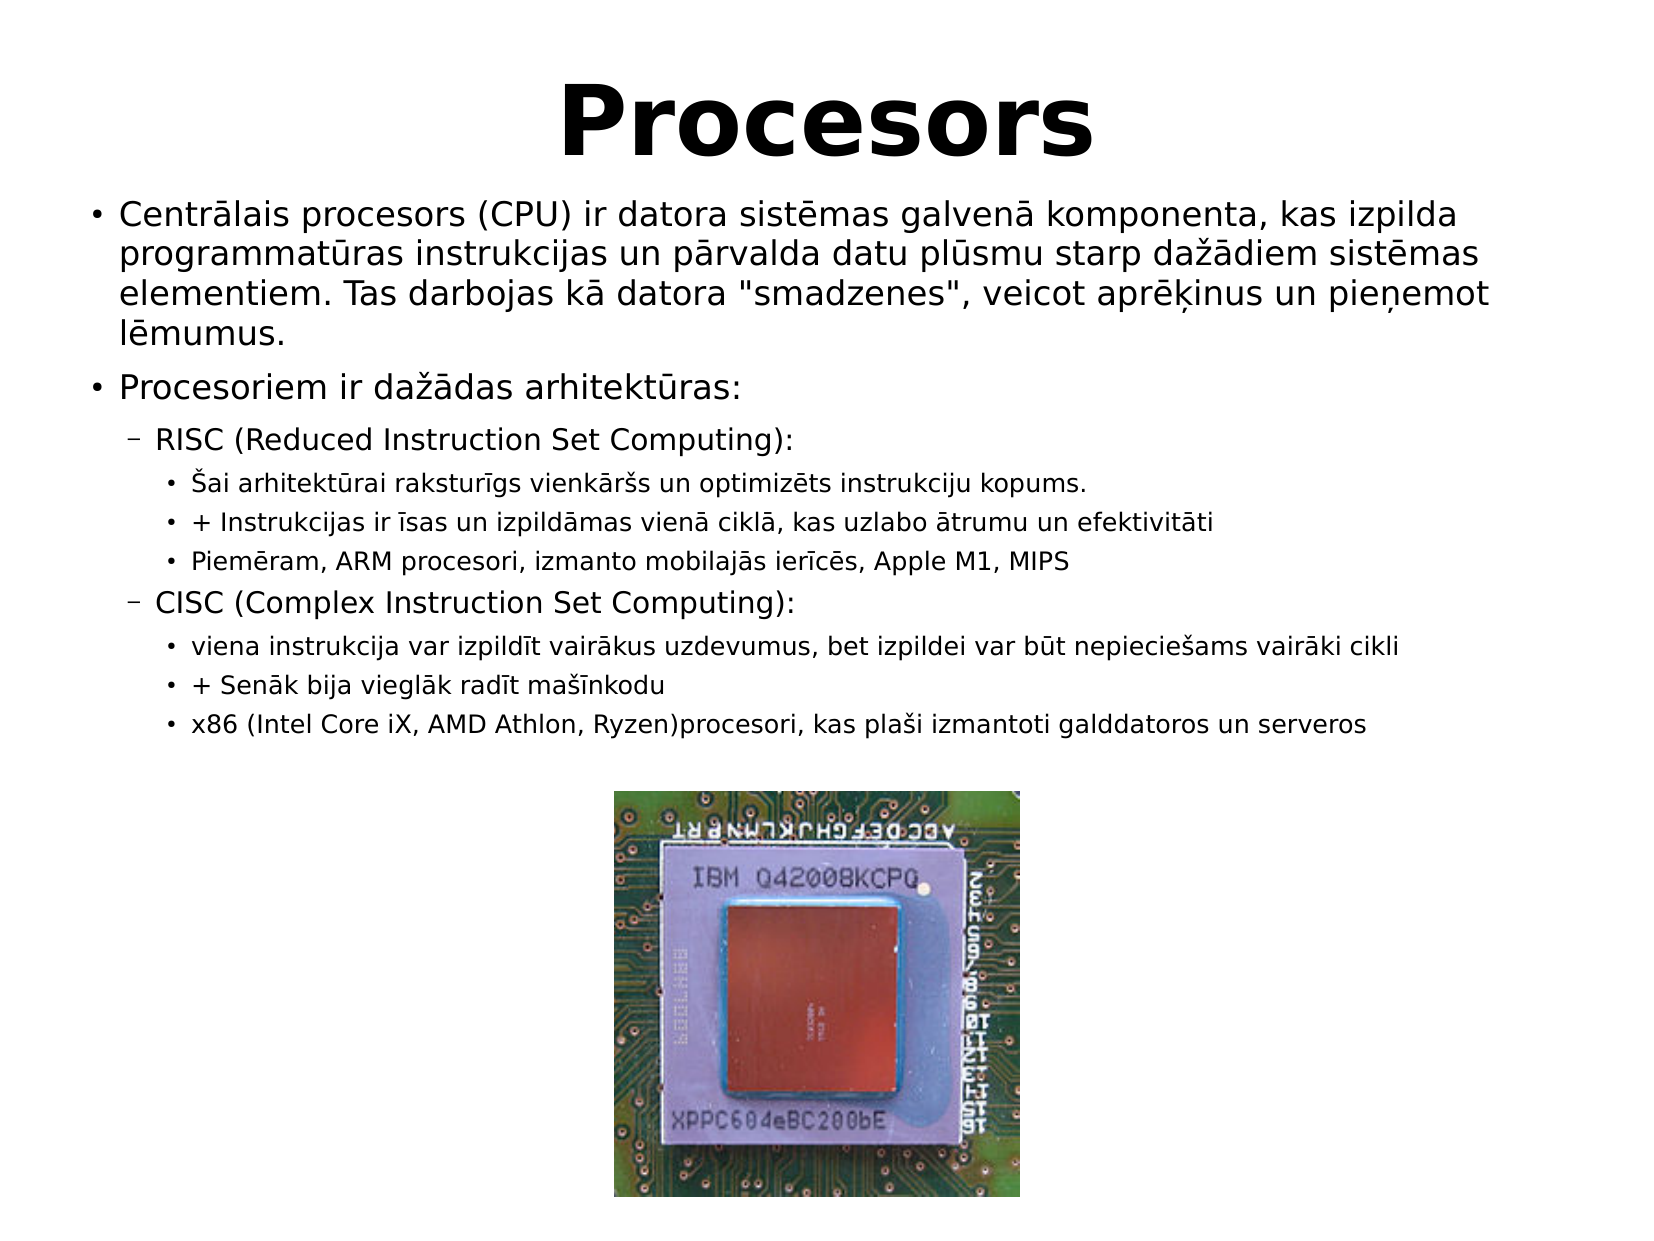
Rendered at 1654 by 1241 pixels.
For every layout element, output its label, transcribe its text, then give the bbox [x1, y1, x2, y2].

title Procesors [82, 49, 1571, 194]
picture [614, 791, 1020, 1197]
list Centrālais procesors (CPU) ir datora sistēmas galvenā komponenta, kas izpilda programmatūras instrukcijas un pārvalda datu plūsmu starp dažādiem sistēmas elementiem. Tas darbojas kā datora "smadzenes", veicot aprēķinus un pieņemot lēmumus. Procesoriem ir dažādas arhitektūras: RISC (Reduced Instruction Set Computing): Šai arhitektūrai raksturīgs vienkāršs un optimizēts instrukciju kopums. + Instrukcijas ir īsas un izpildāmas vienā ciklā, kas uzlabo ātrumu un efektivitāti Piemēram, ARM procesori, izmanto mobilajās ierīcēs, Apple M1, MIPS CISC (Complex Instruction Set Computing): viena instrukcija var izpildīt vairākus uzdevumus, bet izpildei var būt nepieciešams vairāki cikli + Senāk bija vieglāk radīt mašīnkodu x86 (Intel Core iX, AMD Athlon, Ryzen)procesori, kas plaši izmantoti galddatoros un serveros [82, 194, 1571, 745]
